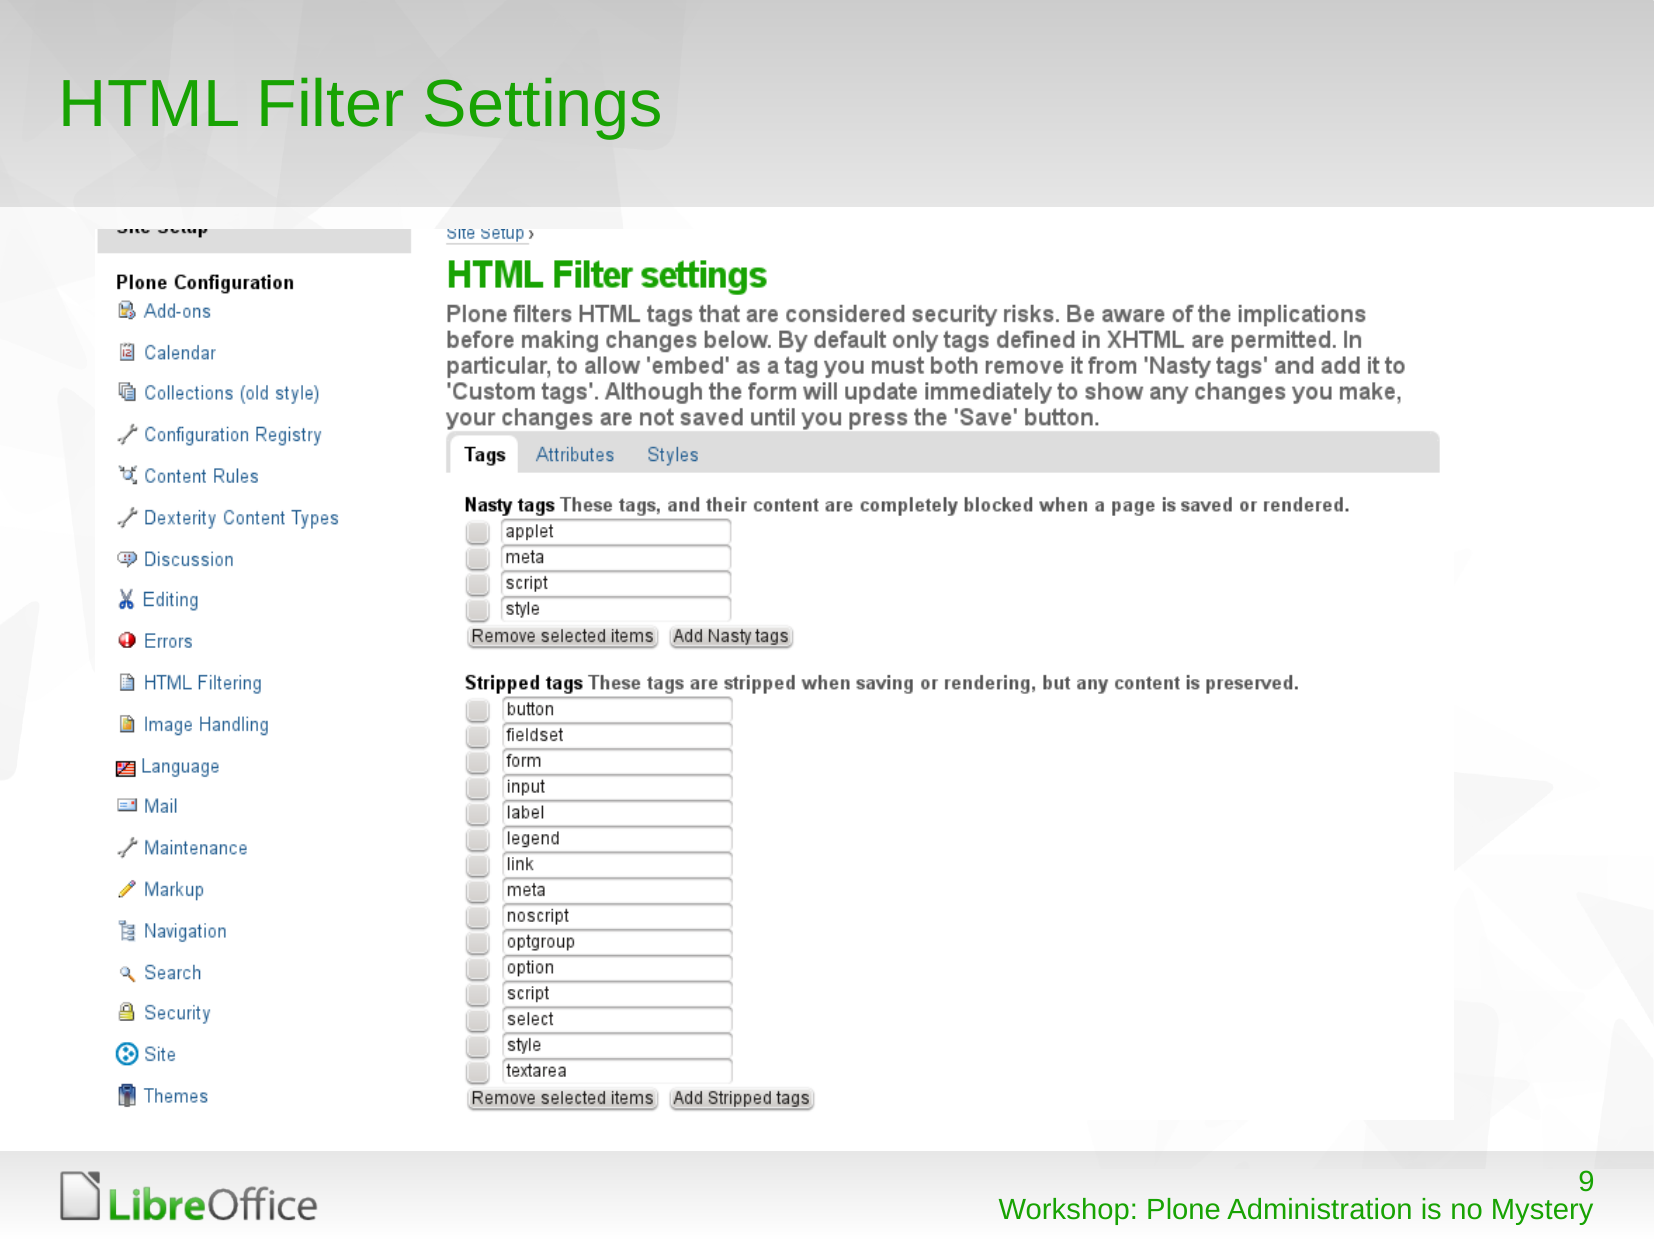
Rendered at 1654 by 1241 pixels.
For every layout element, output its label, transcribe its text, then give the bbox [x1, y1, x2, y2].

title HTML Filter Settings [59, 29, 1595, 178]
picture [0, 0, 1654, 1169]
picture [41, 1152, 337, 1240]
